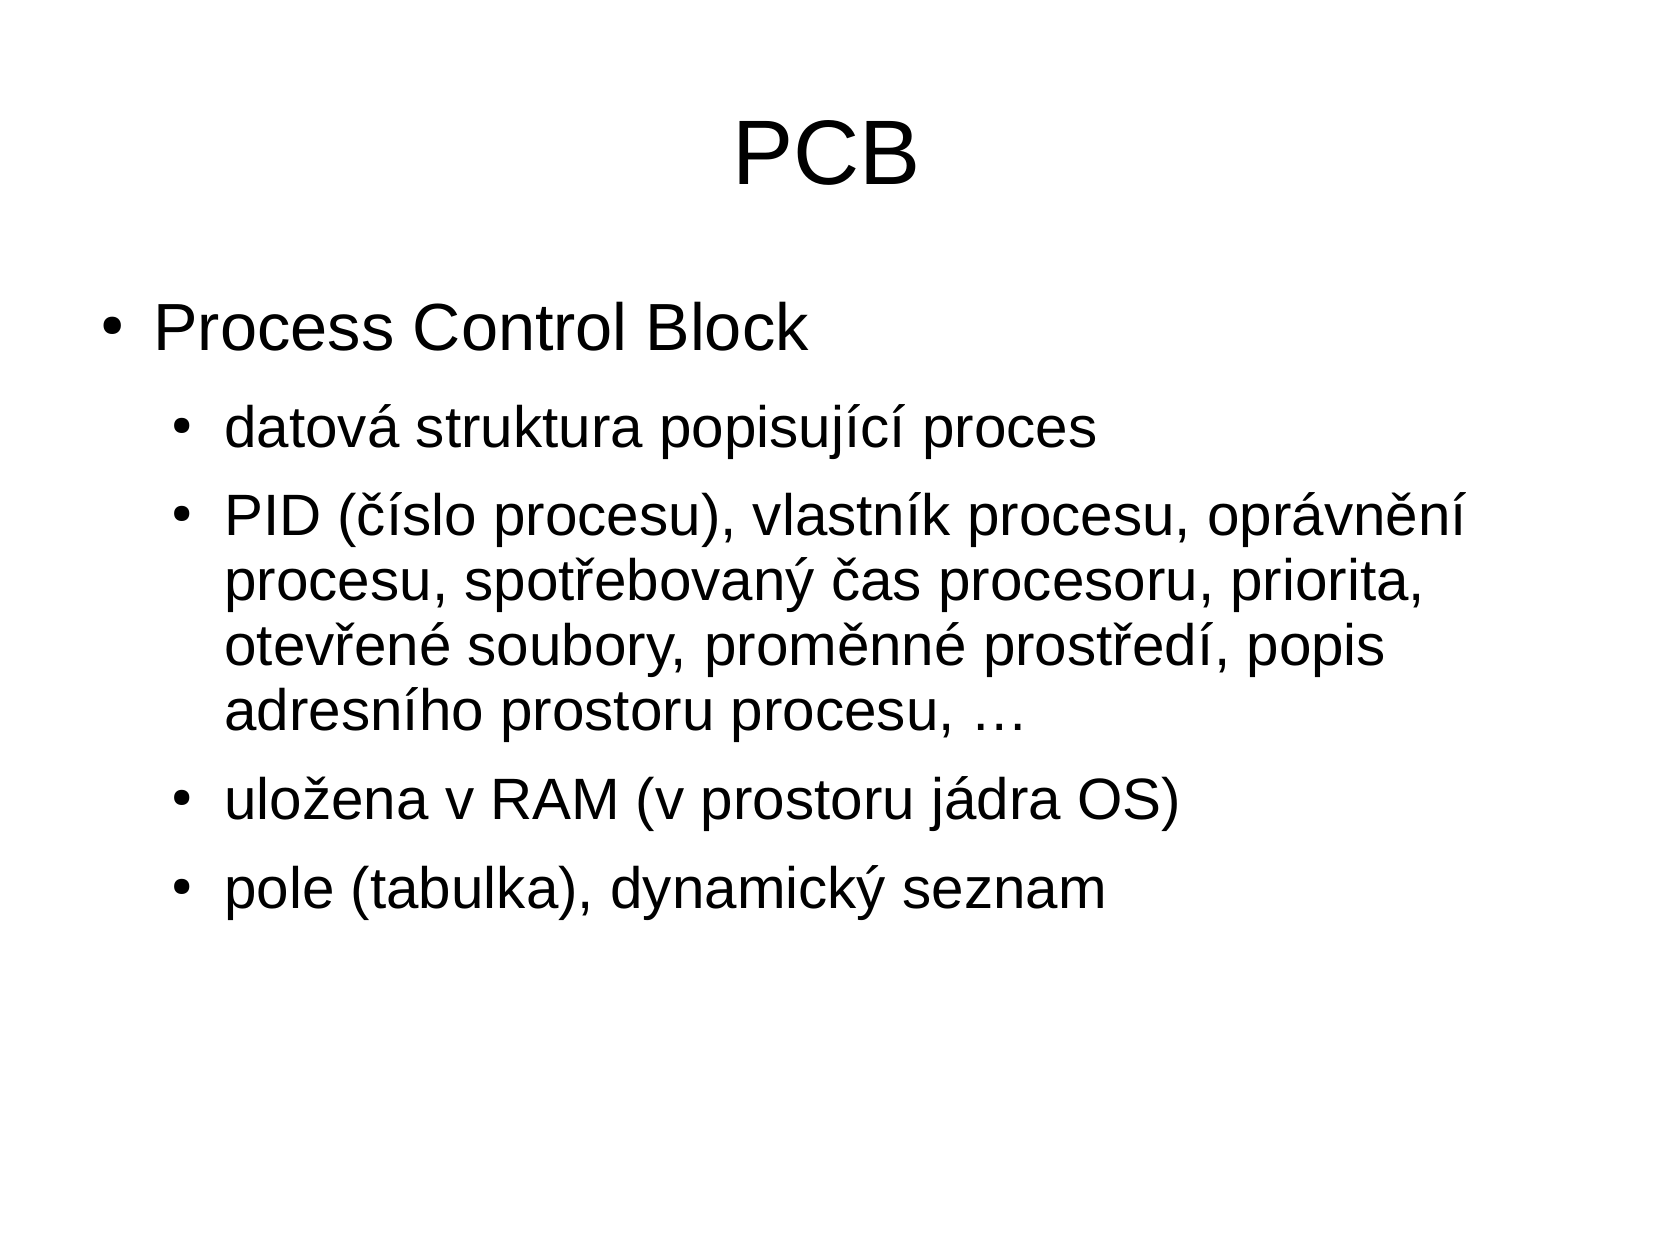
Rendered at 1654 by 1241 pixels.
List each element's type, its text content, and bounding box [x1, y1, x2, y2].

title PCB [82, 56, 1571, 250]
list Process Control Block datová struktura popisující proces PID (číslo procesu), vlastník procesu, oprávnění procesu, spotřebovaný čas procesoru, priorita, otevřené soubory, proměnné prostředí, popis adresního prostoru procesu, … uložena v RAM (v prostoru jádra OS) pole (tabulka), dynamický seznam [82, 290, 1571, 1094]
